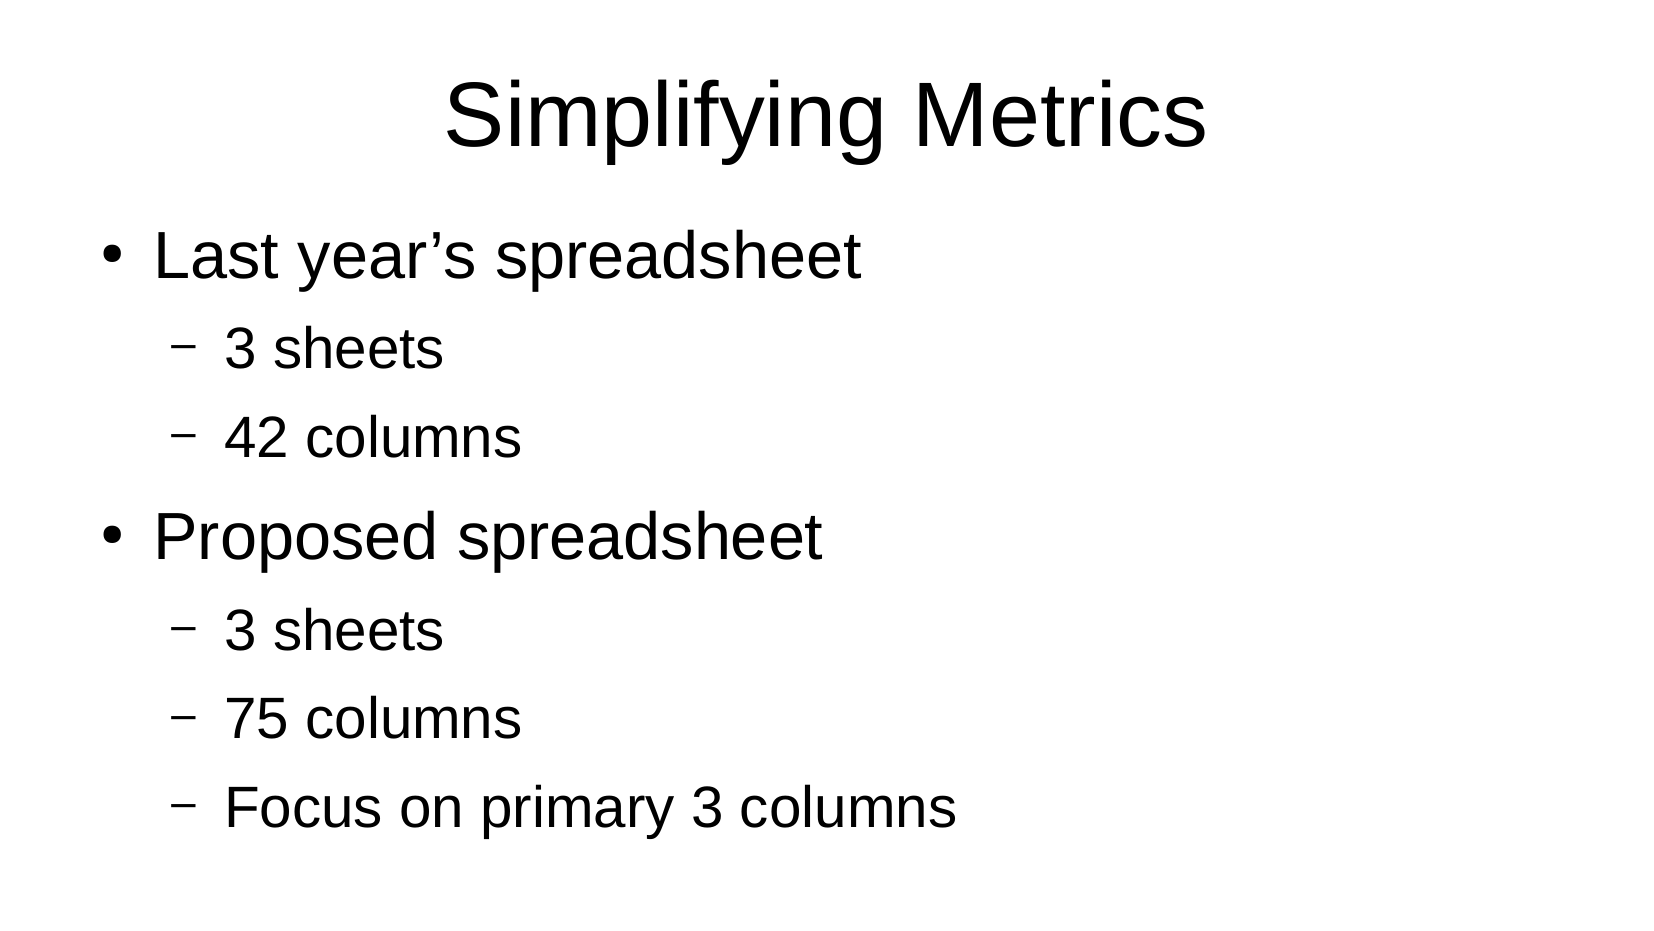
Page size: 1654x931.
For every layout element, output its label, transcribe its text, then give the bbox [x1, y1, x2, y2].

list Last year’s spreadsheet 3 sheets 42 columns Proposed spreadsheet 3 sheets 75 columns Focus on primary 3 columns [82, 217, 1571, 871]
title Simplifying Metrics [82, 37, 1571, 193]
